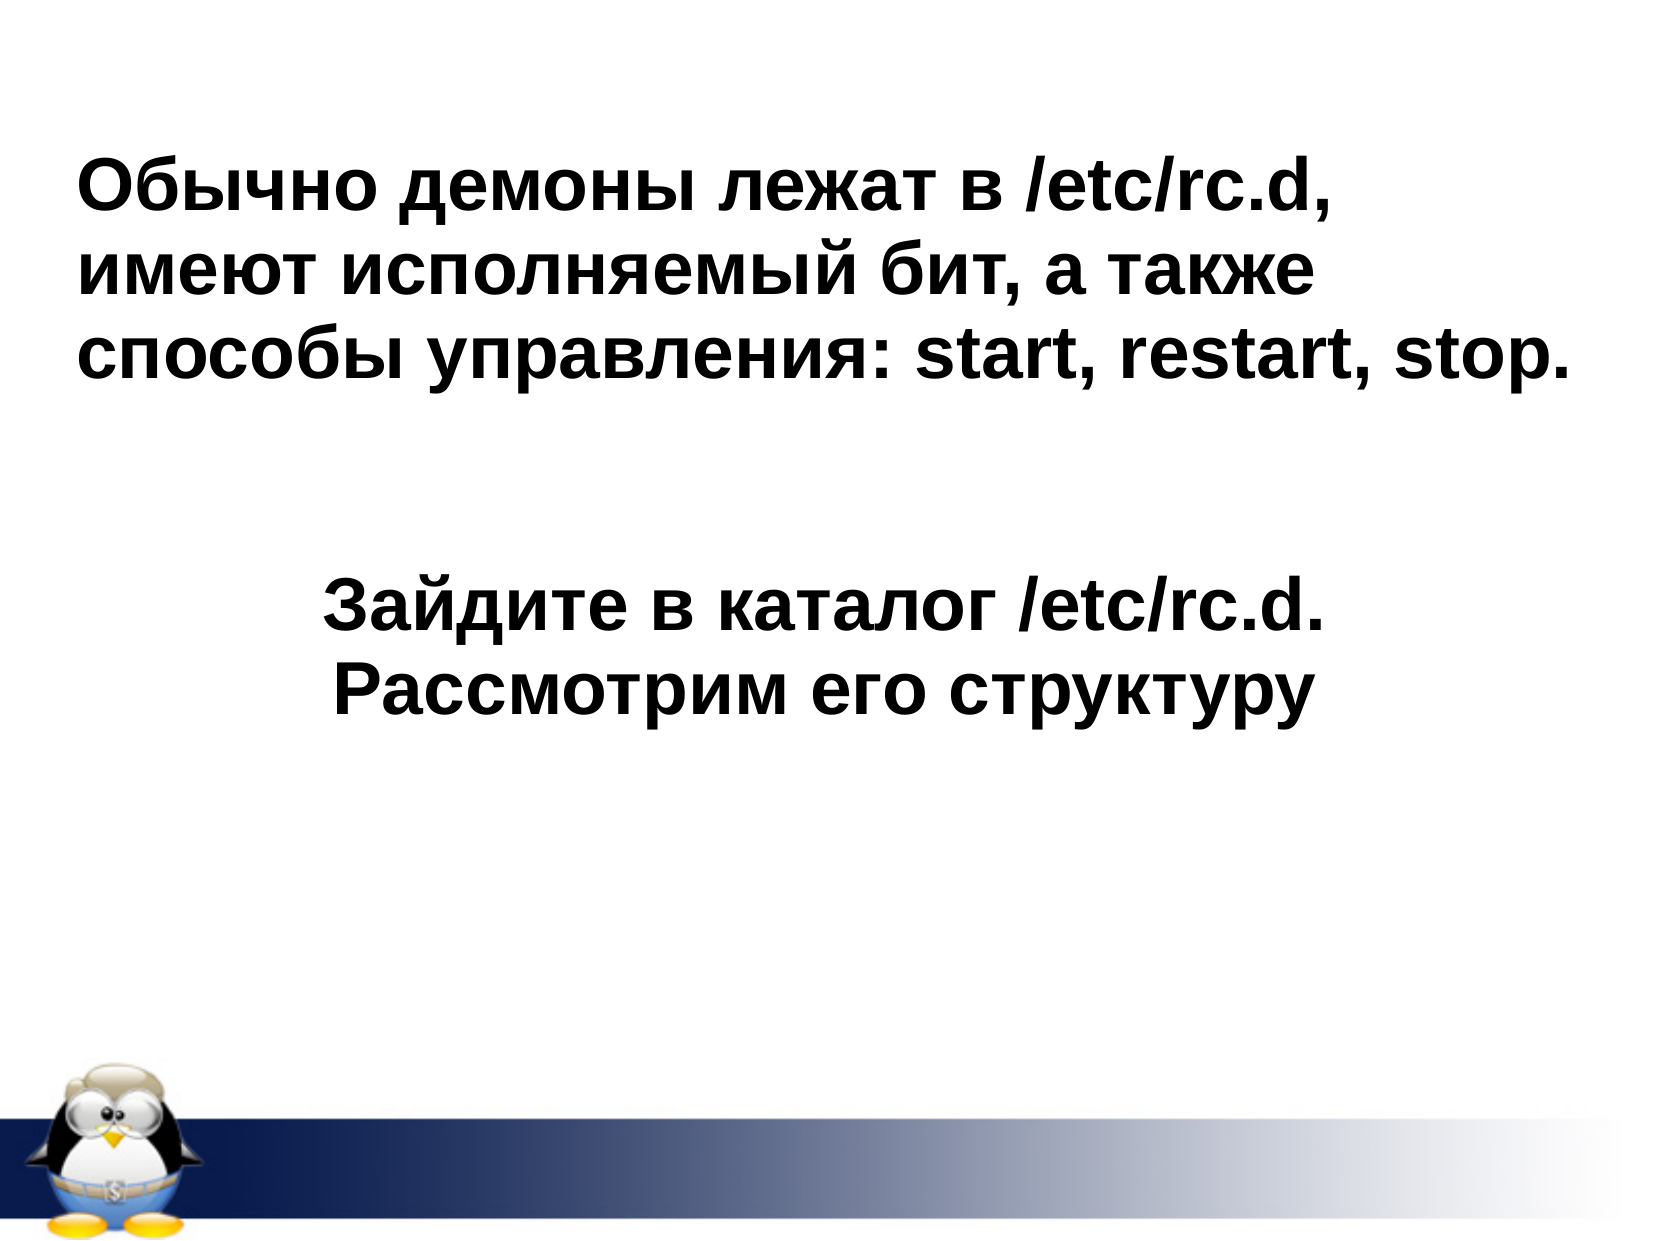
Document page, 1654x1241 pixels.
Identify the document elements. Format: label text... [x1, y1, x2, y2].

text_box Обычно демоны лежат в /etc/rc.d, имеют исполняемый бит, а также способы управления: start, restart, stop. Зайдите в каталог /etc/rc.d. Рассмотрим его структуру [61, 135, 1589, 739]
picture [0, 1057, 1654, 1241]
